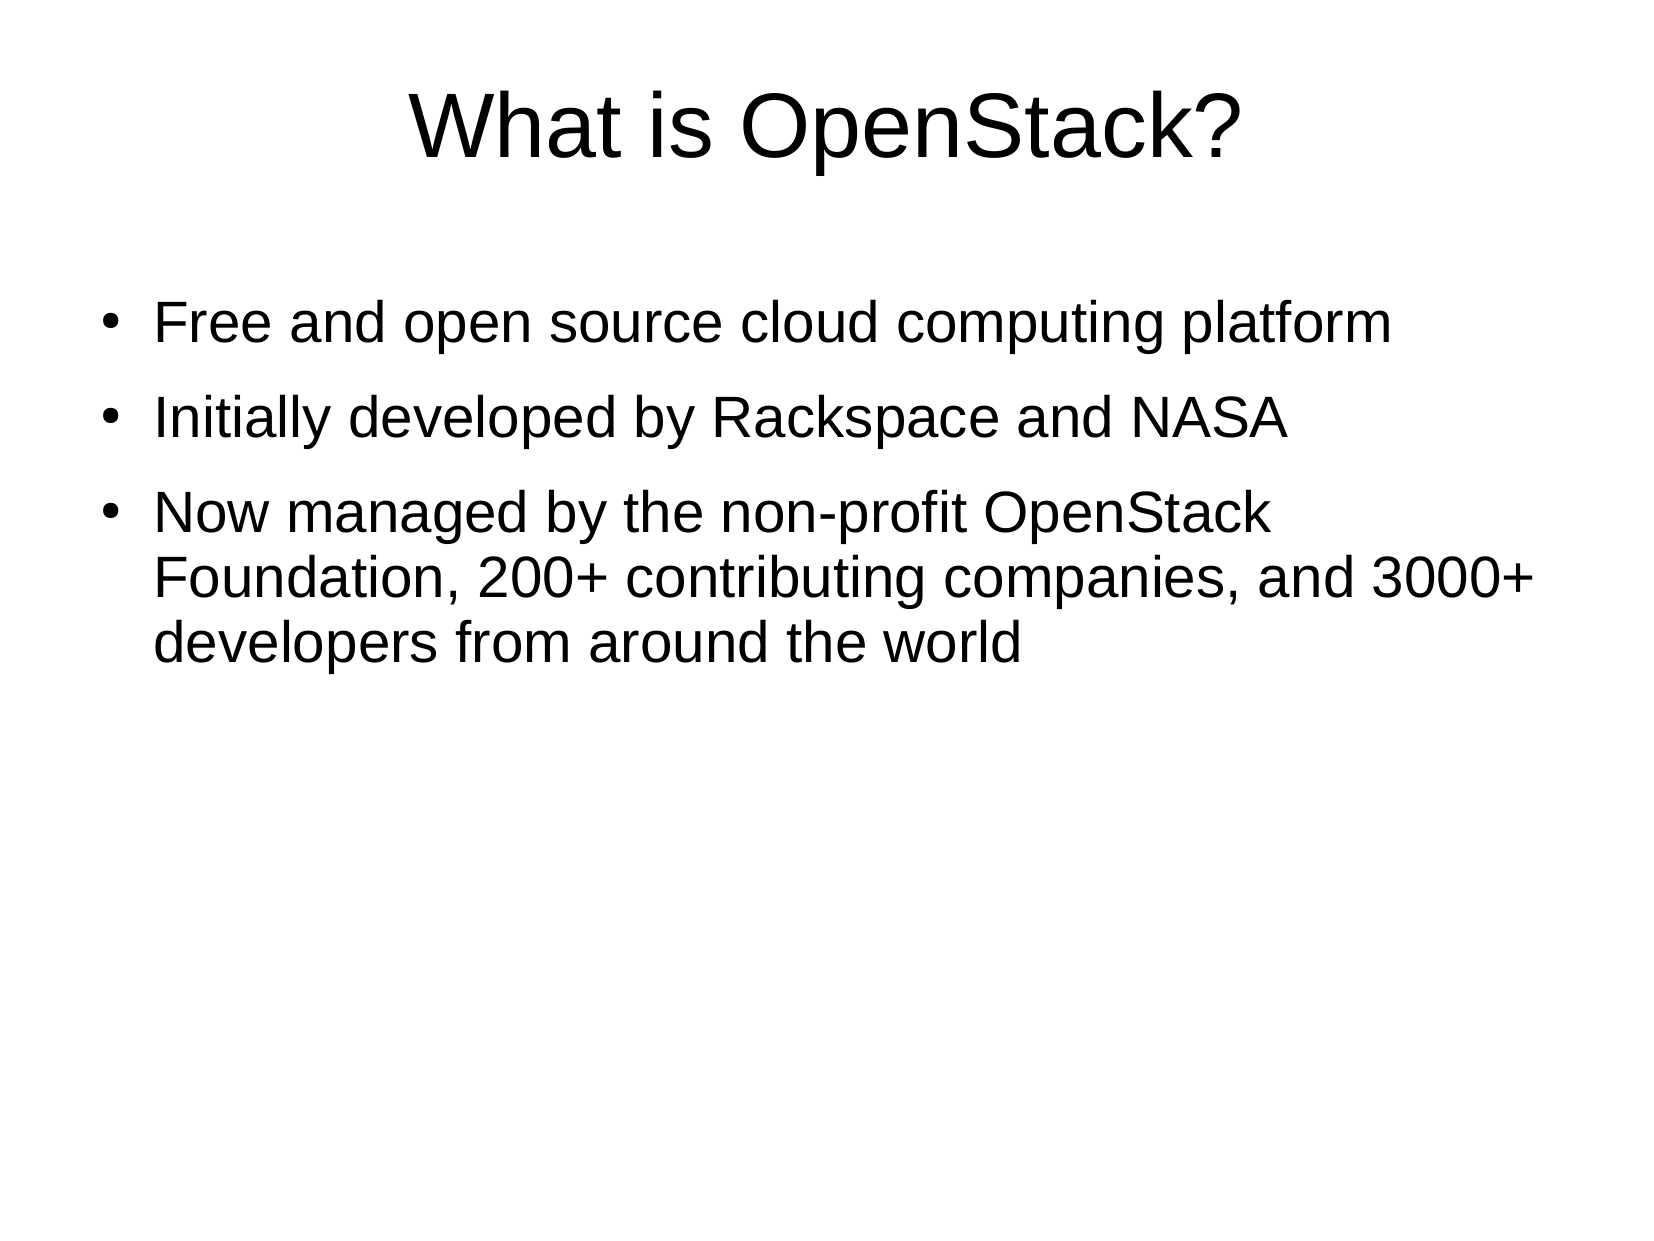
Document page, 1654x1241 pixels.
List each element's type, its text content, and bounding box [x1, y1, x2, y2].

list Free and open source cloud computing platform Initially developed by Rackspace and NASA Now managed by the non-profit OpenStack Foundation, 200+ contributing companies, and 3000+ developers from around the world [82, 290, 1571, 1010]
title What is OpenStack? [389, 47, 1264, 205]
